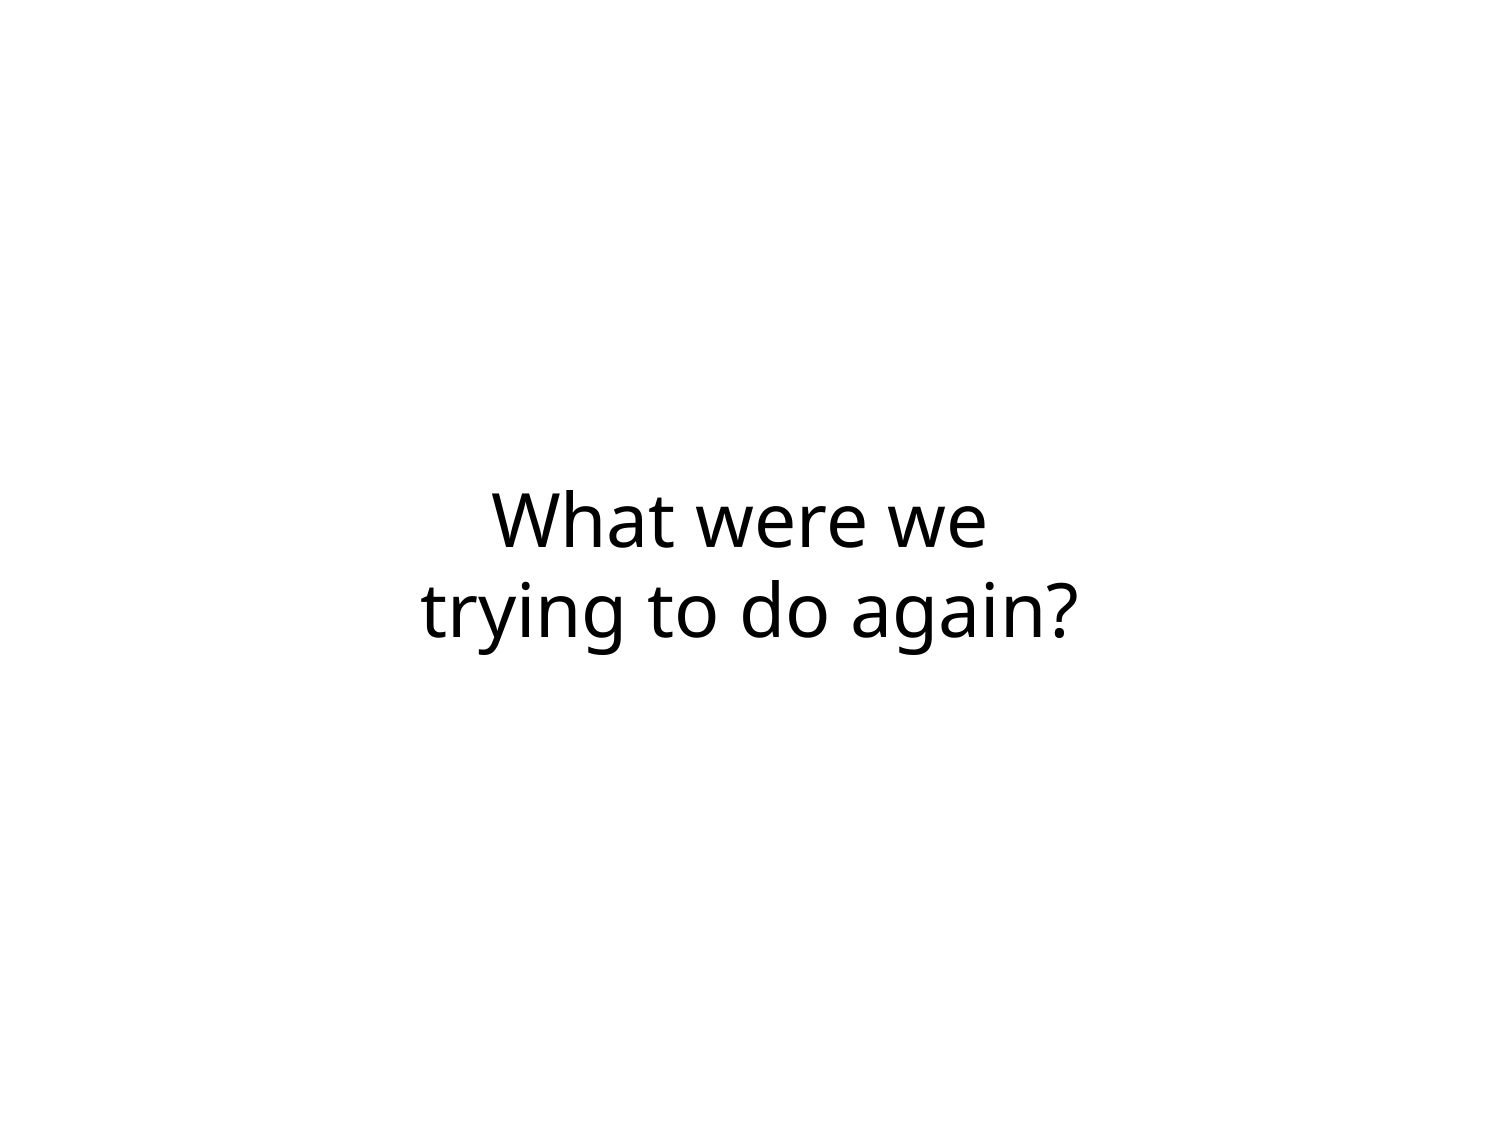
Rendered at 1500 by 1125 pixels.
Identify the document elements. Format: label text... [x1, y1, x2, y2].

title What were we trying to do again? [51, 470, 1449, 655]
